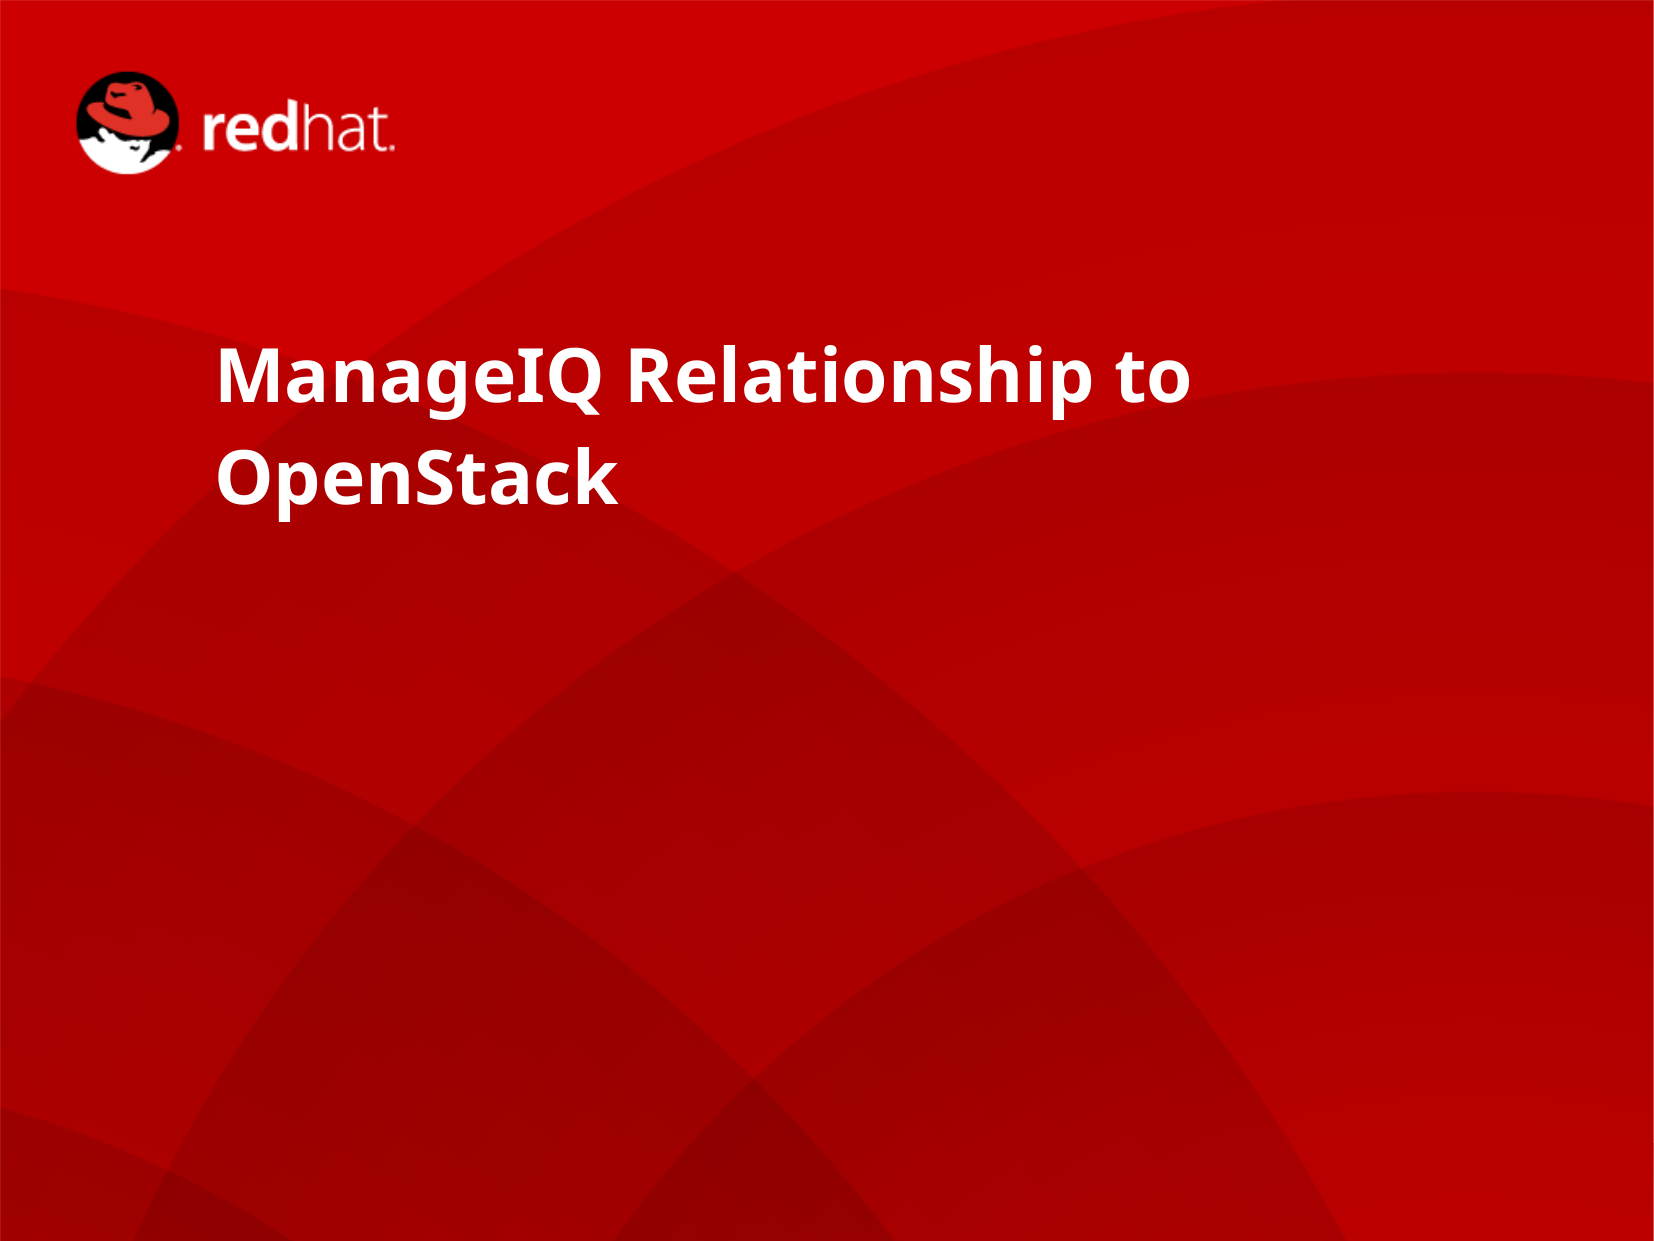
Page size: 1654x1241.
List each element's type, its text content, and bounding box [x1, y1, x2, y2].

picture [0, 0, 1654, 1241]
text_box ManageIQ Relationship to OpenStack [199, 314, 1613, 505]
